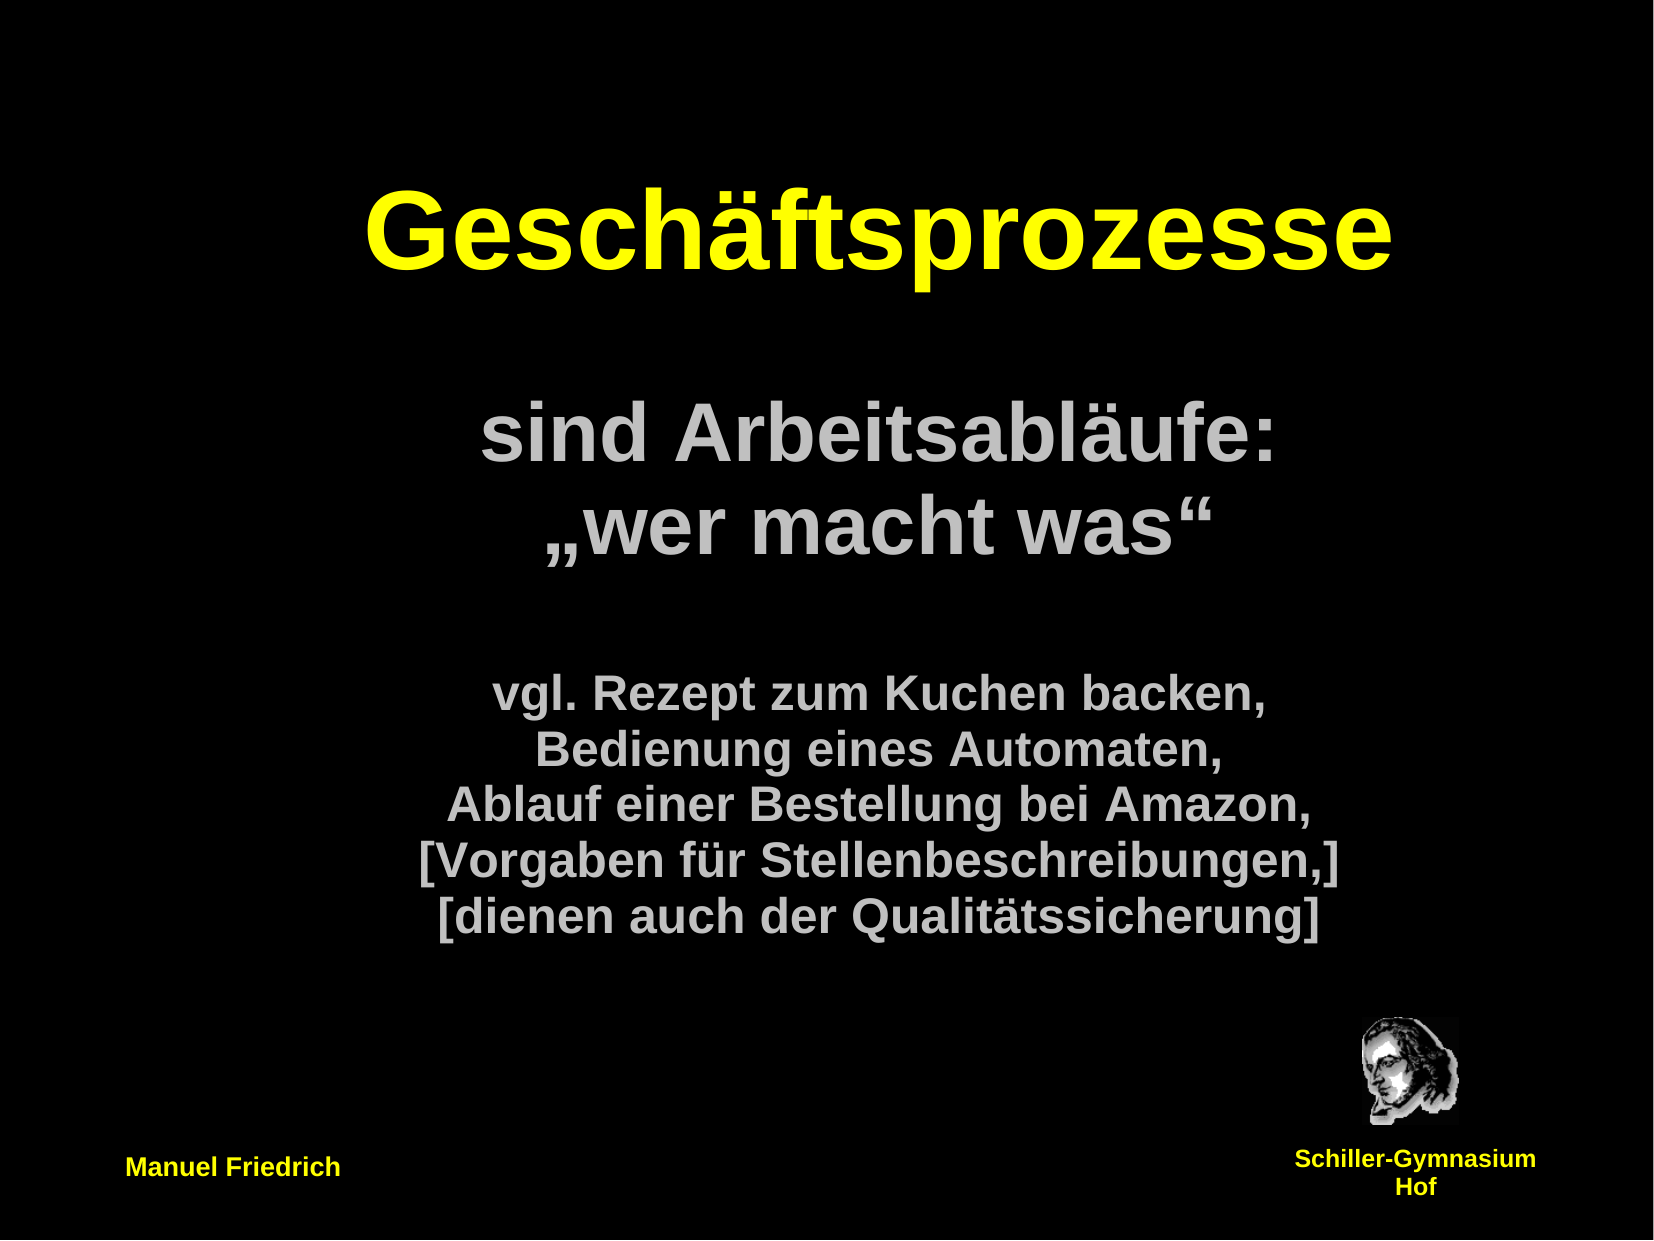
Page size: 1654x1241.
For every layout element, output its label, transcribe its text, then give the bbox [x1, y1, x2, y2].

picture [1419, 1017, 1459, 1125]
text_box Manuel Friedrich [124, 1151, 351, 1184]
text_box Schiller-Gymnasium Hof [1419, 1145, 1547, 1205]
text_box Geschäftsprozesse sind Arbeitsabläufe: „wer macht was“ vgl. Rezept zum Kuchen backen, Bedienung eines Automaten, Ablauf einer Bestellung bei Amazon, [Vorgaben für Stellenbeschreibungen,] [dienen auch der Qualitätssicherung] [363, 167, 1419, 1241]
